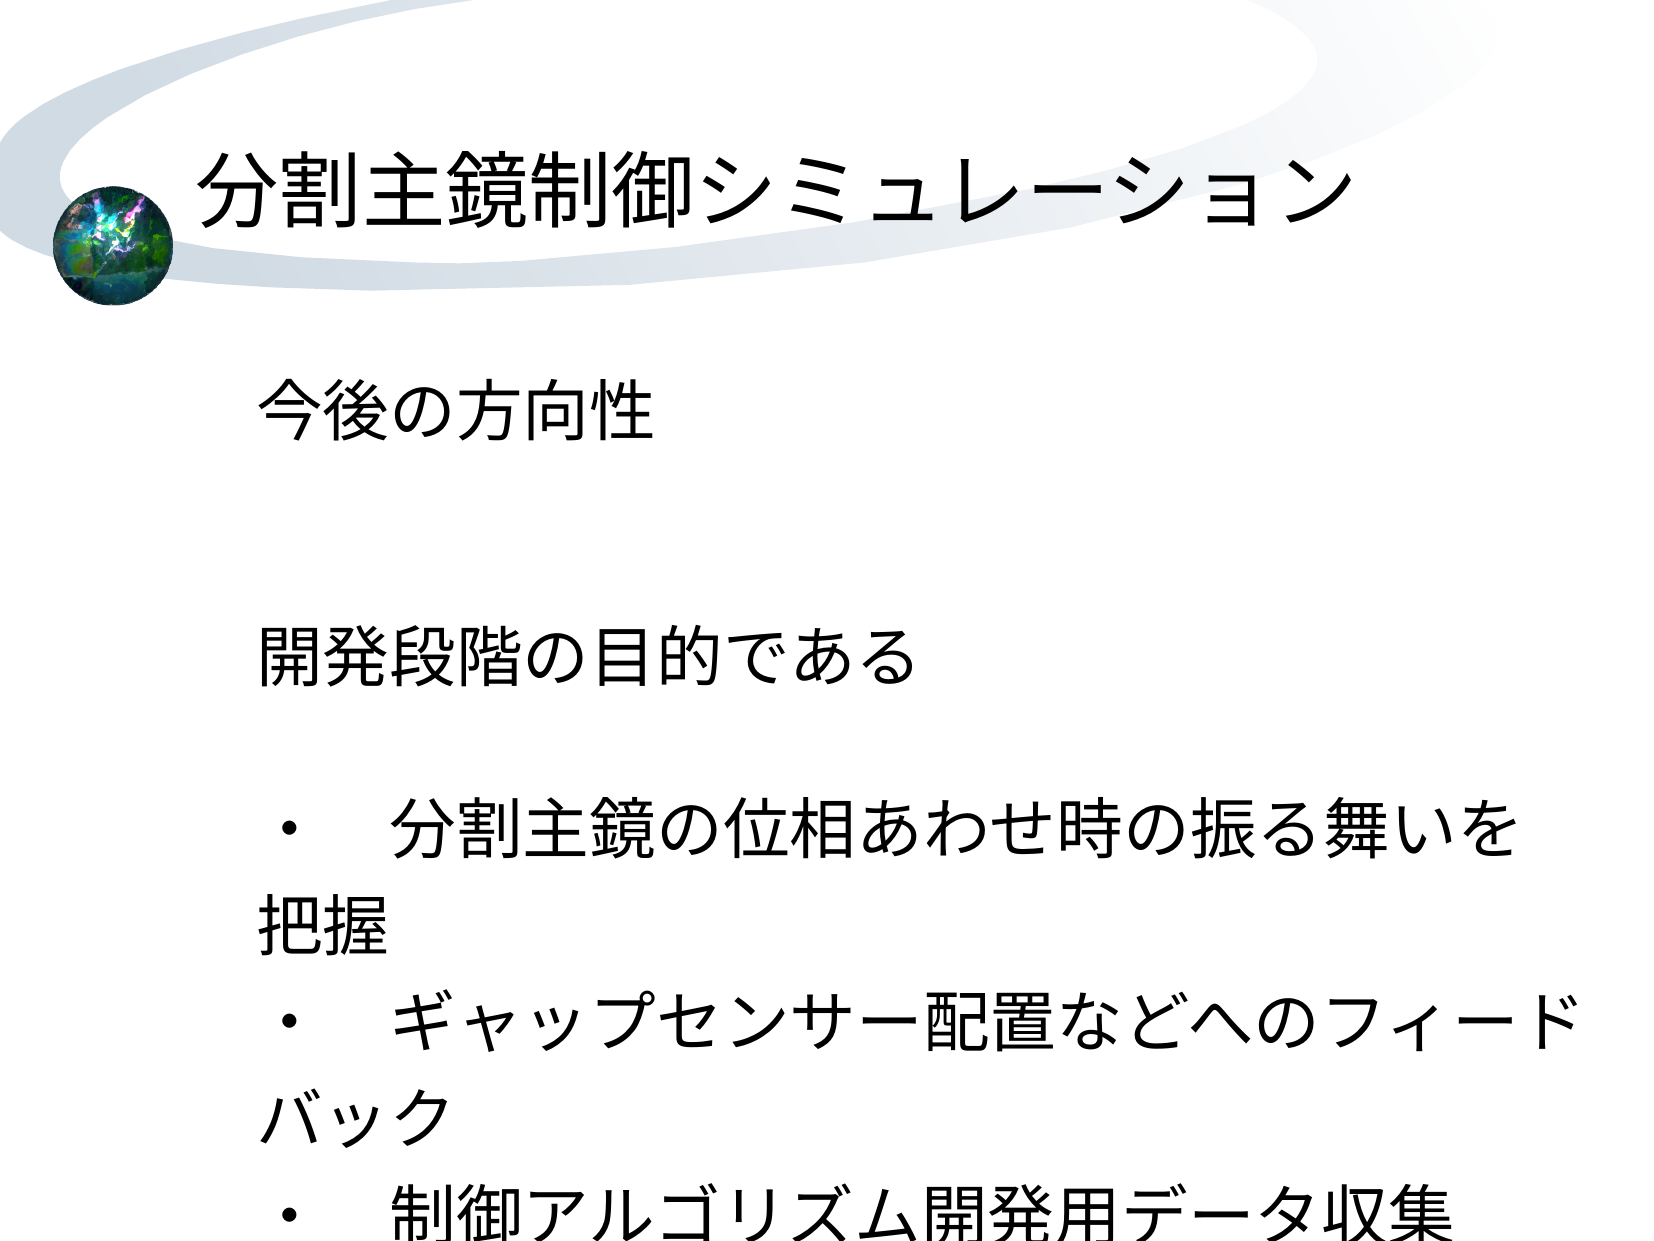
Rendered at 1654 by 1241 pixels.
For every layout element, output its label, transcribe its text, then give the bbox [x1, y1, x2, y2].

picture [43, 175, 182, 314]
text_box 今後の方向性 開発段階の目的である ・ 分割主鏡の位相あわせ時の振る舞いを把握 ・ ギャップセンサー配置などへのフィードバック ・ 制御アルゴリズム開発用データ収集 についてシミュレーション・検証を進める。 [241, 350, 1604, 1033]
text_box 分割主鏡制御シミュレーション [180, 117, 1527, 216]
